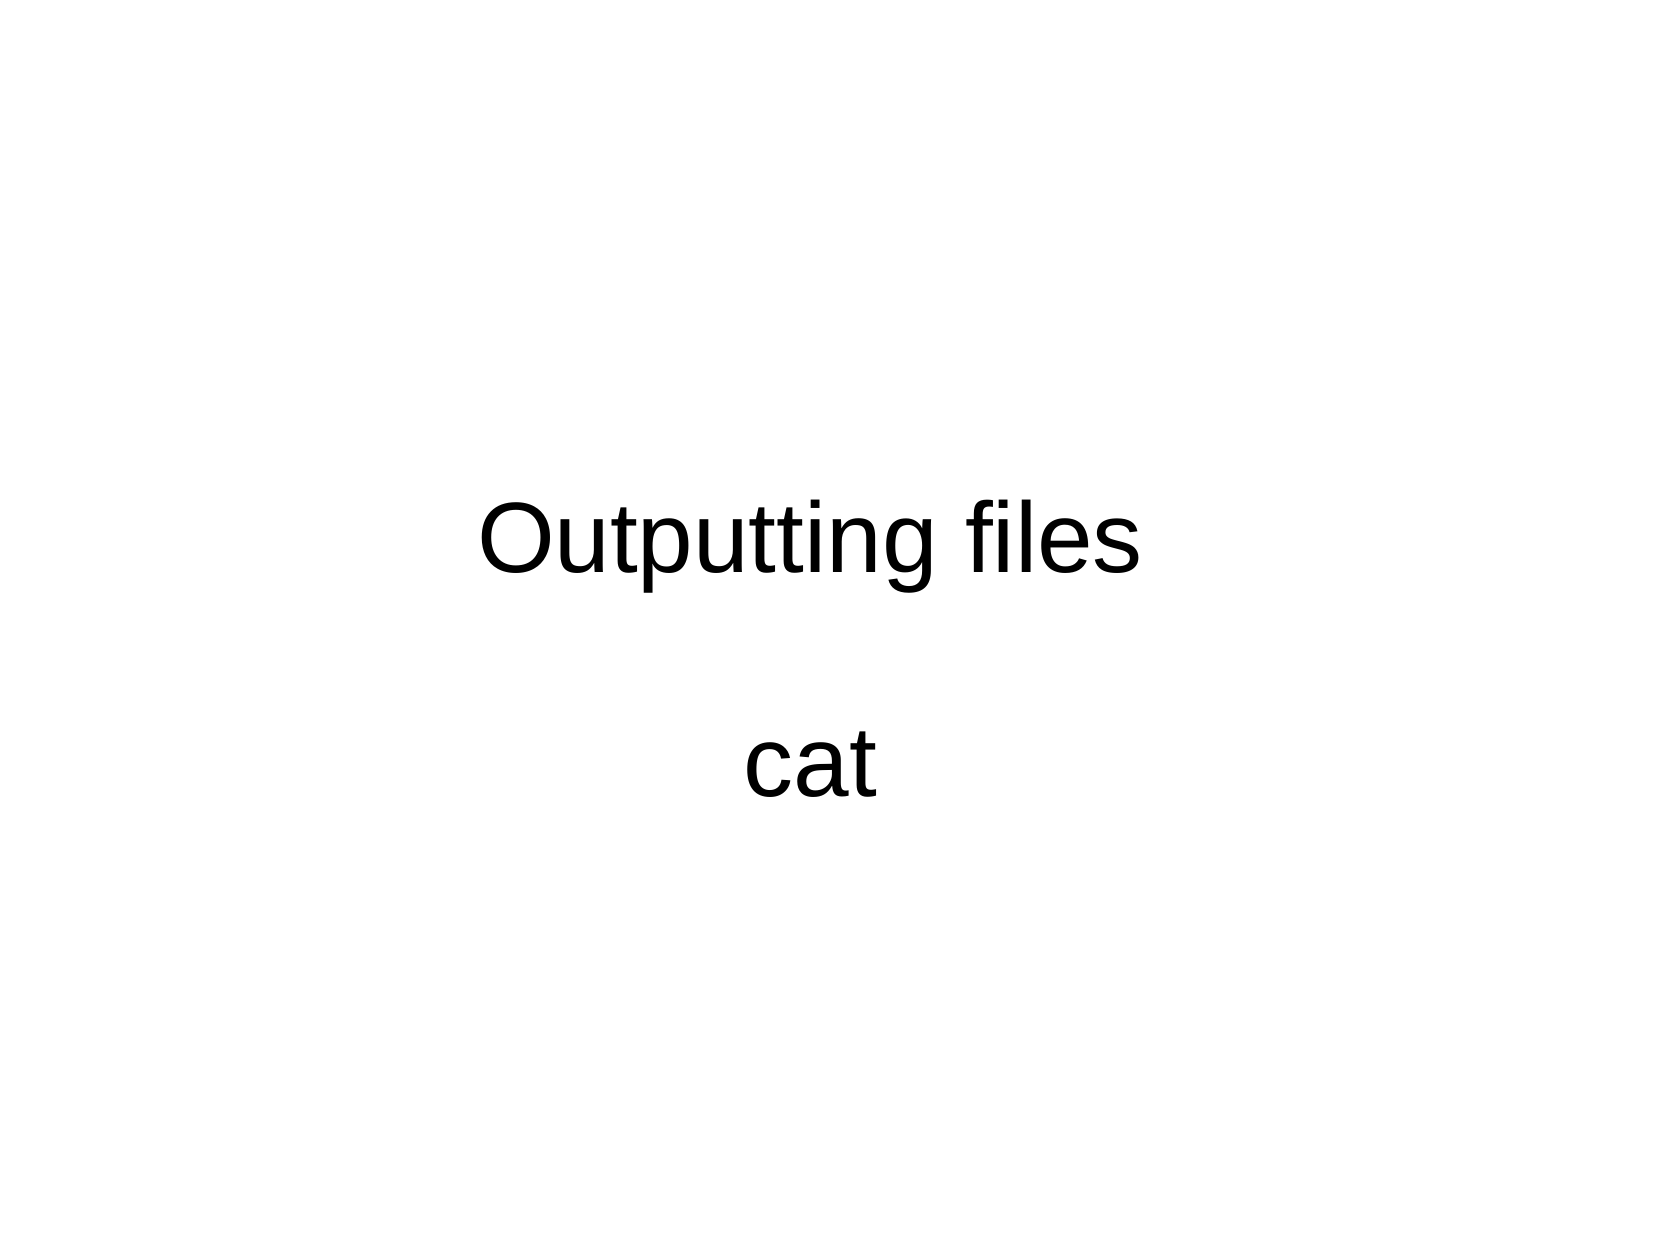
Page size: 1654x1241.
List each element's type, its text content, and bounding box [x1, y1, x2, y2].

text_box Outputting files cat [82, 290, 1538, 1010]
